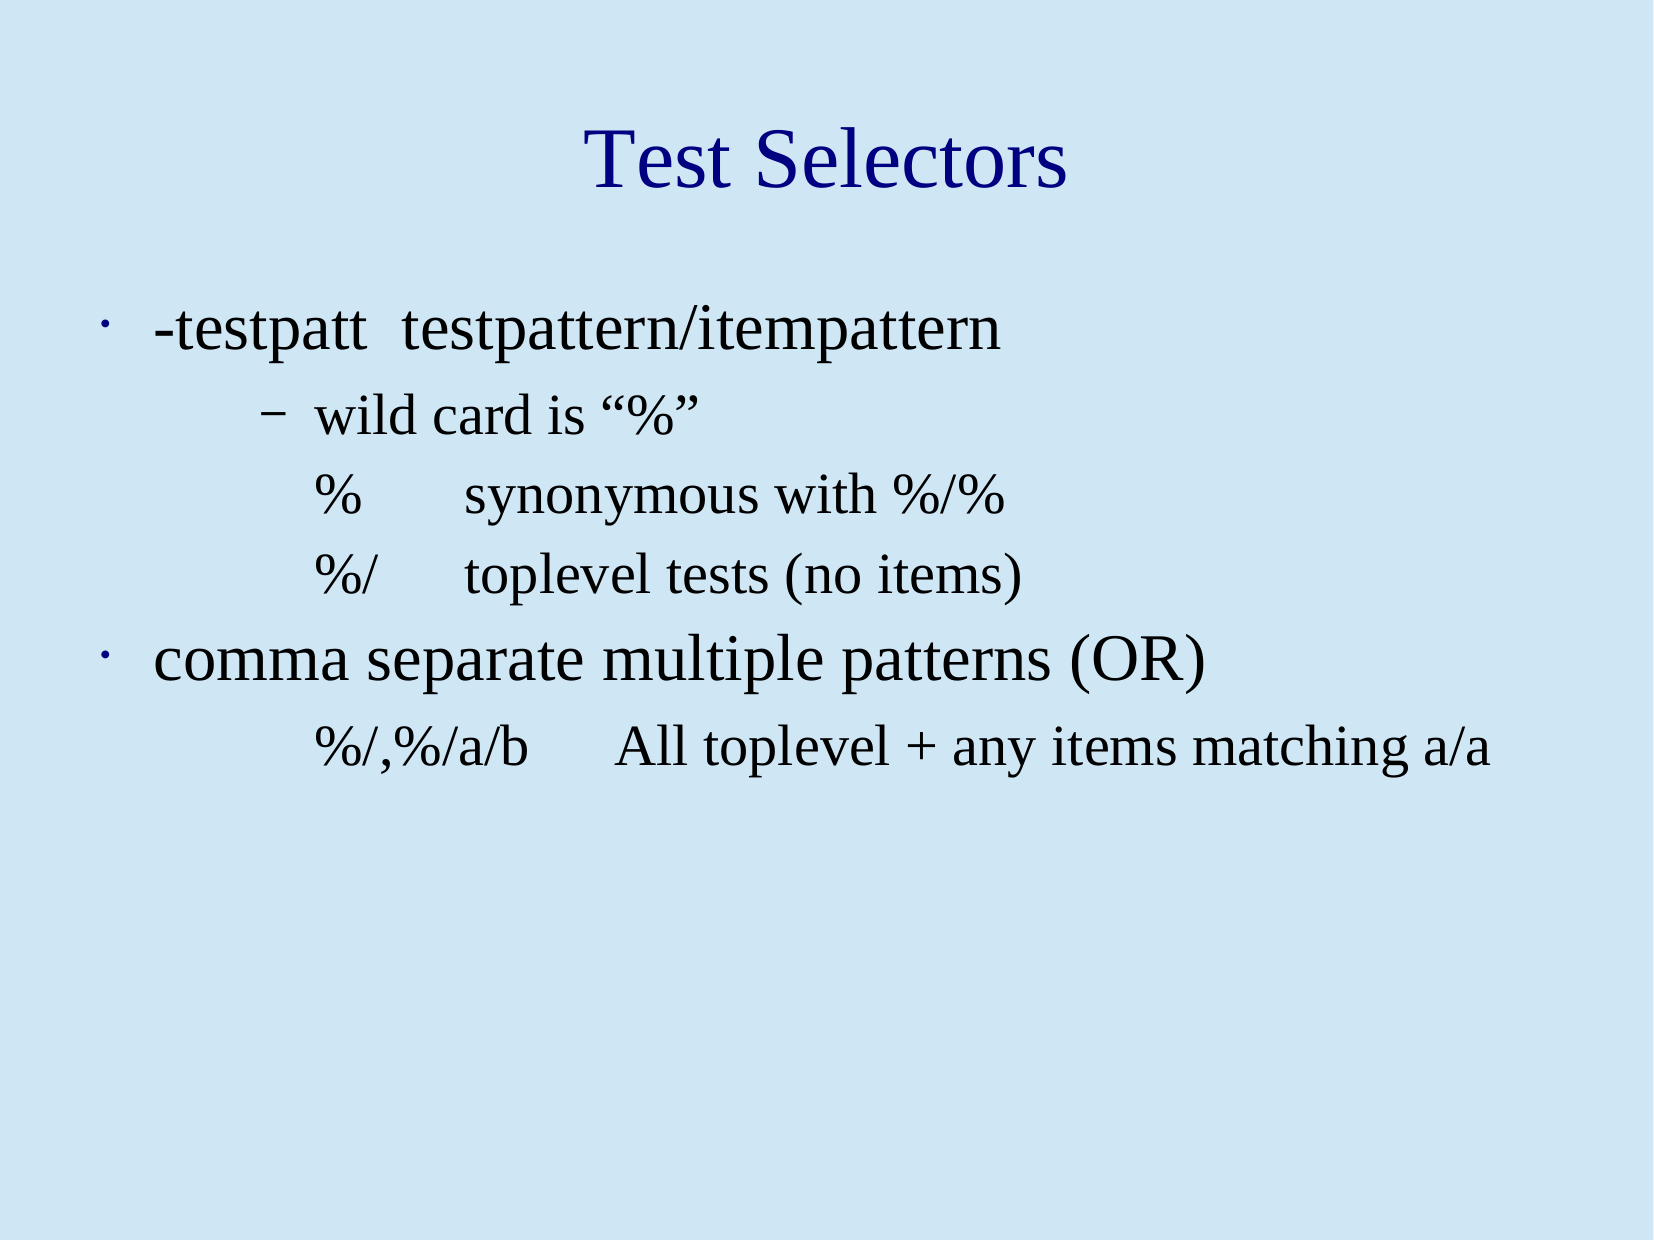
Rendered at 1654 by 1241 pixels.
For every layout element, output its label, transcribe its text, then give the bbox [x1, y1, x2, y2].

title Test Selectors [82, 55, 1571, 263]
list -testpatt testpattern/itempattern wild card is “%” % synonymous with %/% %/ toplevel tests (no items) comma separate multiple patterns (OR) %/,%/a/b All toplevel + any items matching a/a [82, 290, 1571, 1010]
